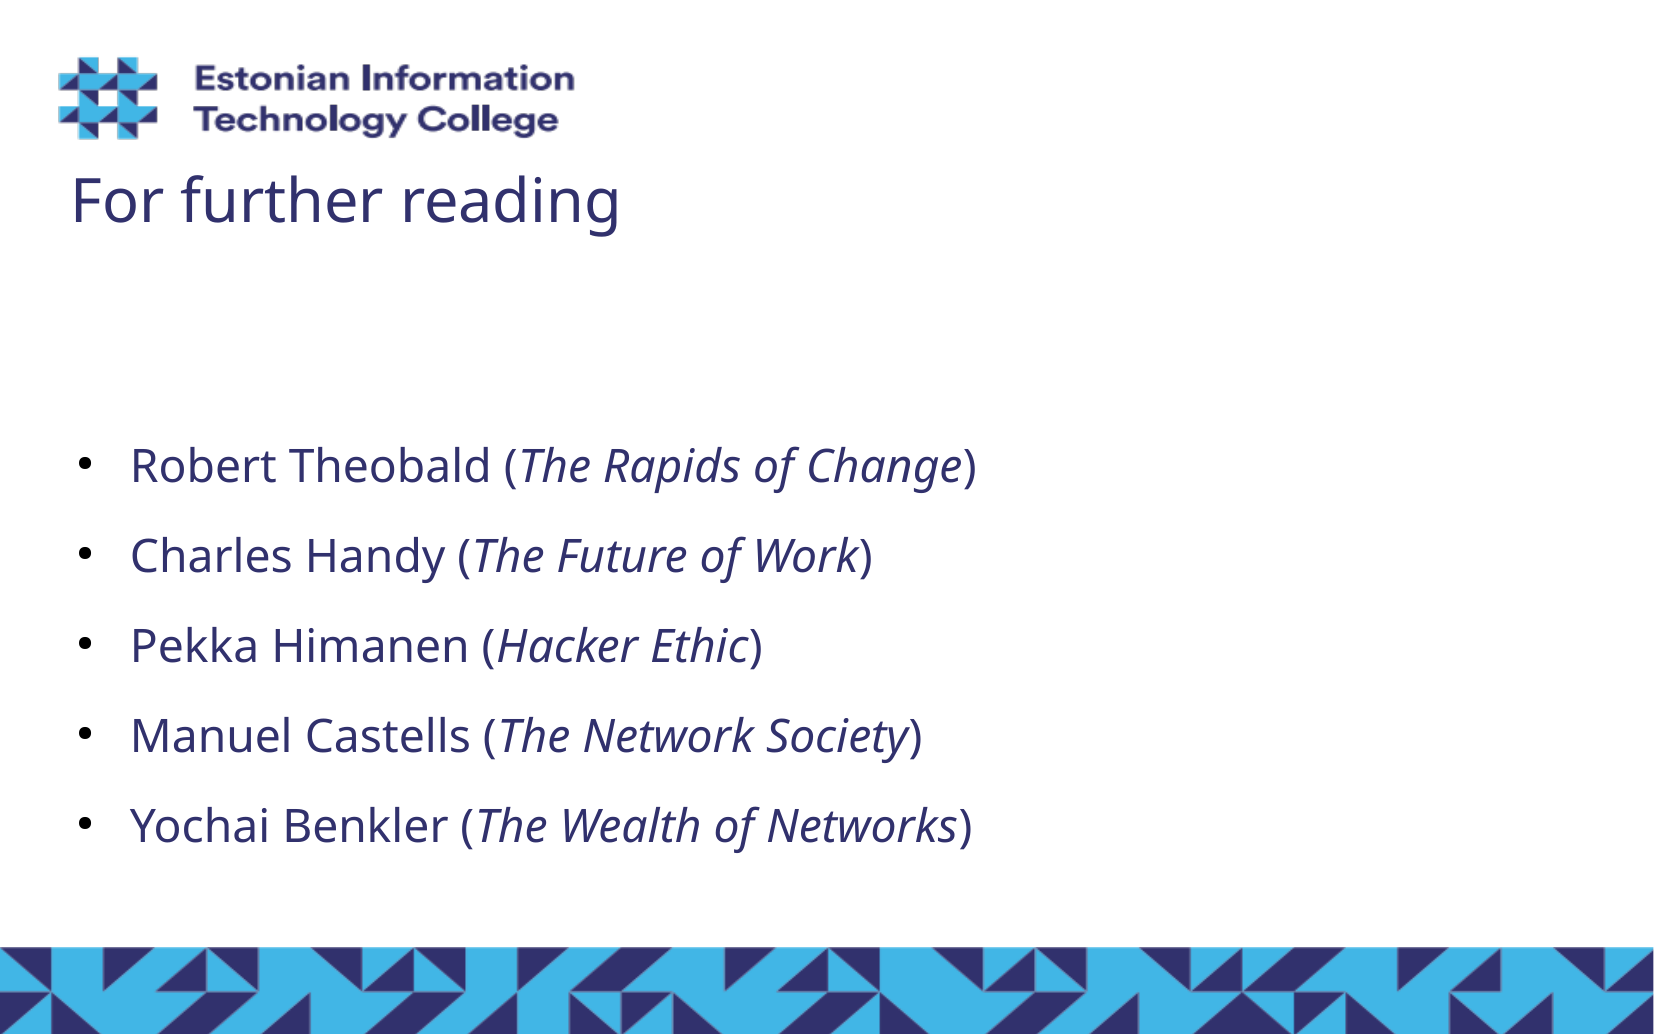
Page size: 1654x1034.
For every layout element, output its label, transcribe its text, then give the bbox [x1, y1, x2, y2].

title For further reading [70, 112, 1559, 286]
list Robert Theobald (The Rapids of Change) Charles Handy (The Future of Work) Pekka Himanen (Hacker Ethic) Manuel Castells (The Network Society) Yochai Benkler (The Wealth of Networks) [59, 433, 1548, 906]
